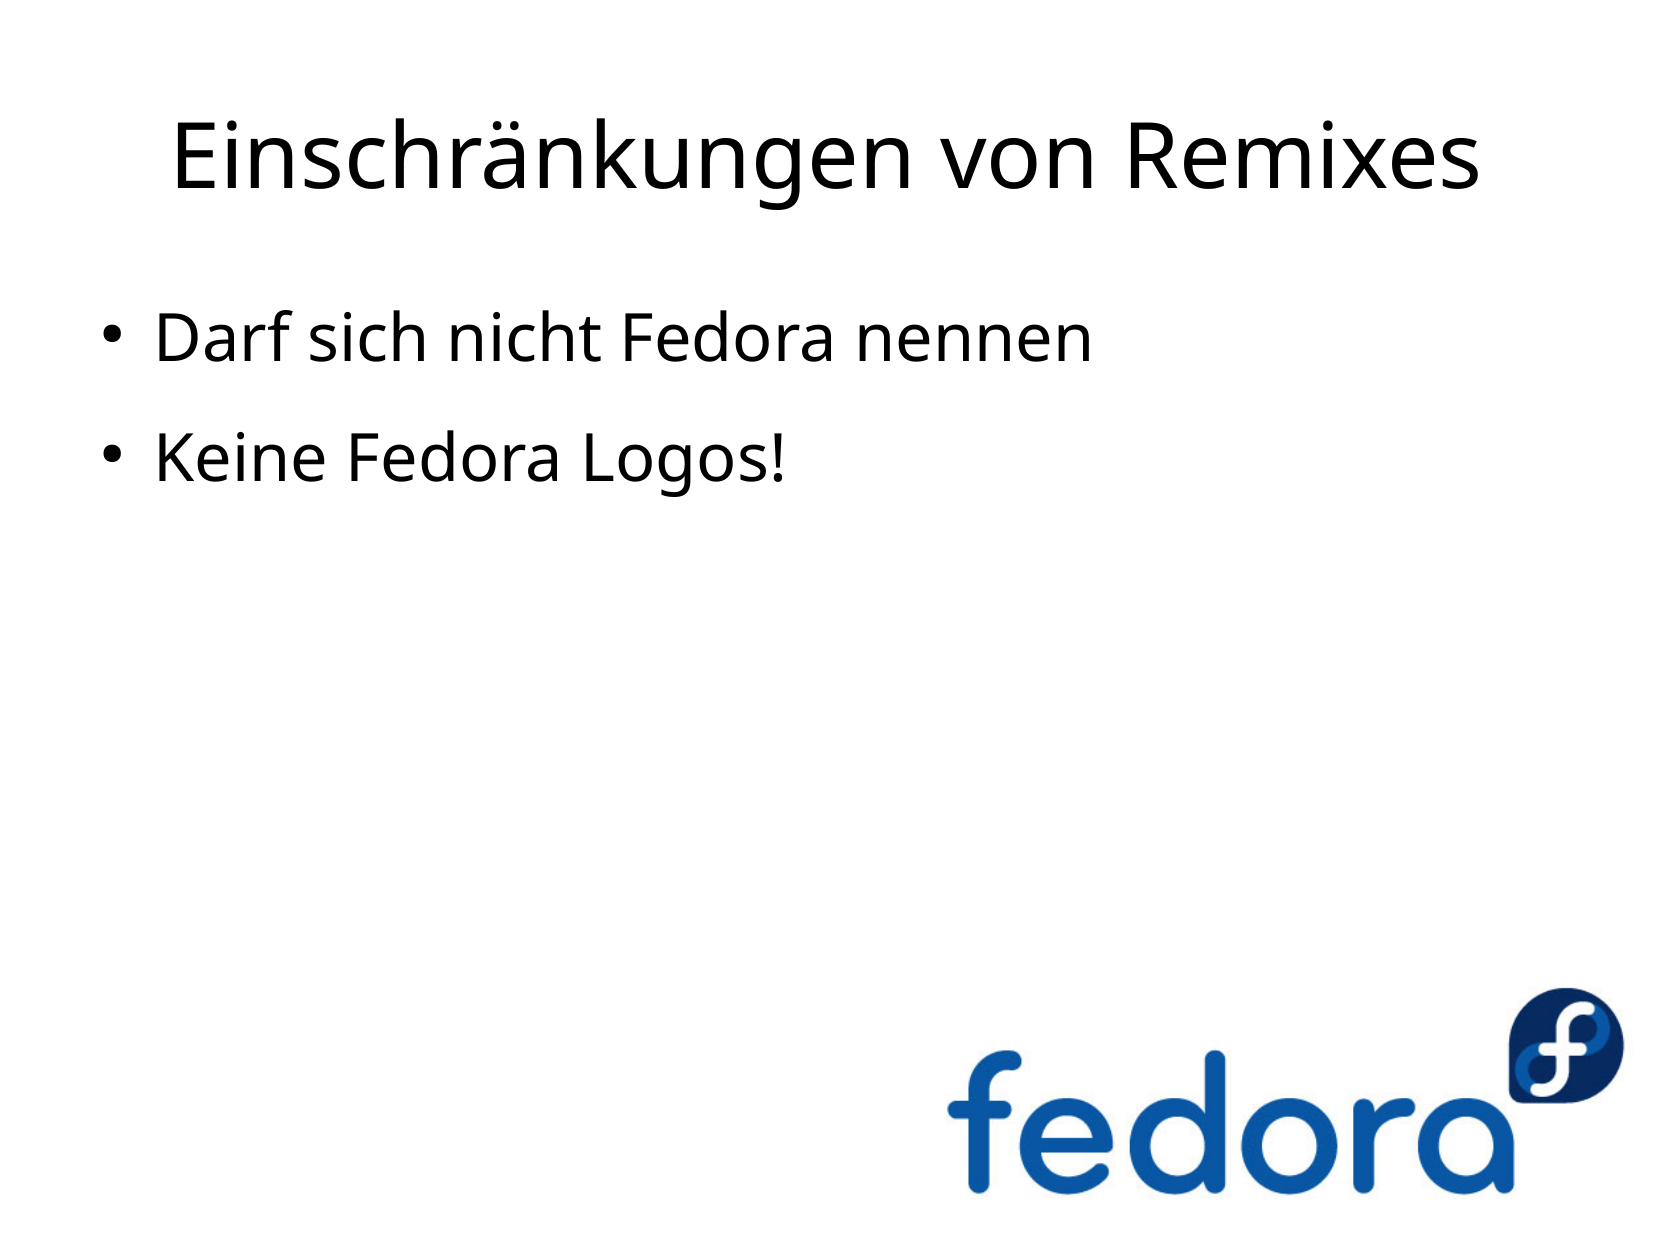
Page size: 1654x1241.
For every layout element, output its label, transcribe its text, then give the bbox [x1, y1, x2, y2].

title Einschränkungen von Remixes [82, 49, 1571, 257]
list Darf sich nicht Fedora nennen Keine Fedora Logos! [82, 290, 1571, 1109]
picture [925, 967, 1639, 1223]
